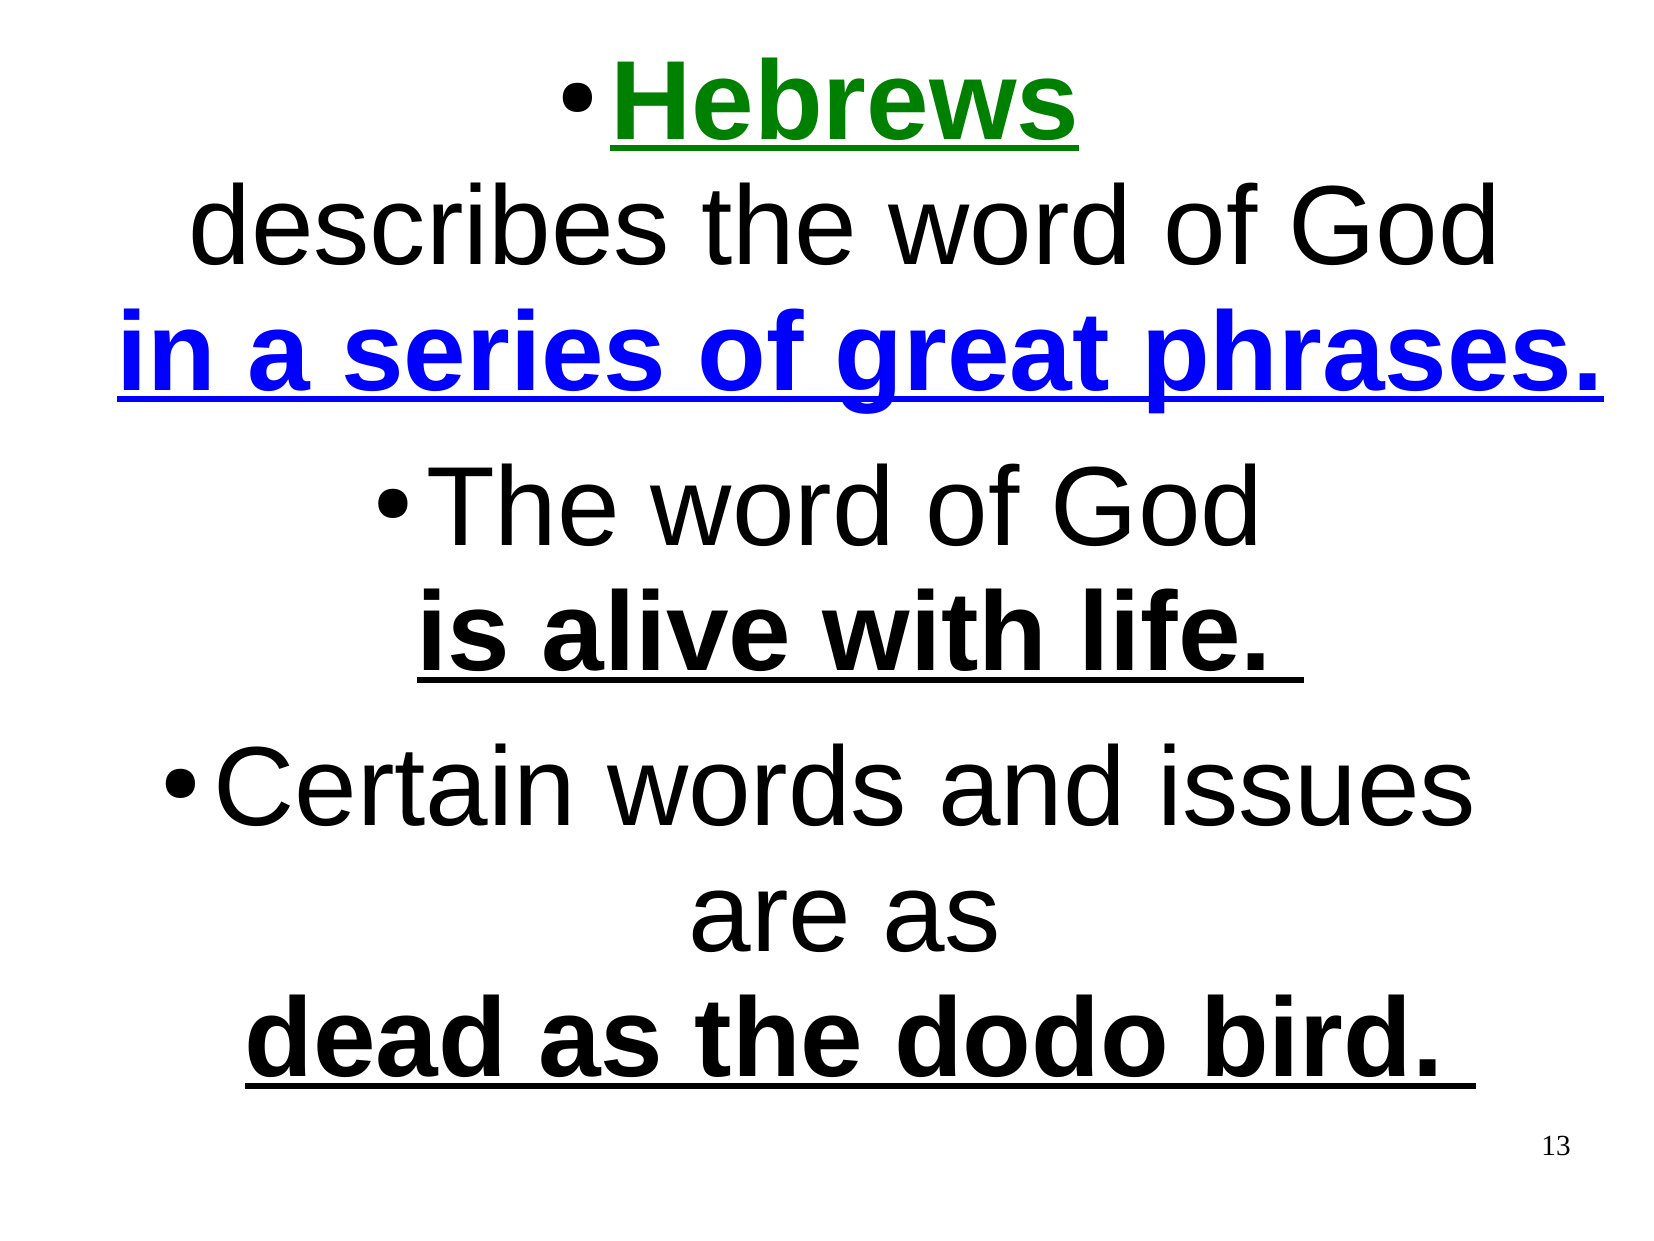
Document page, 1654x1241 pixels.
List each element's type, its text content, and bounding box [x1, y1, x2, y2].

list Hebrews describes the word of God in a series of great phrases. The word of God is alive with life. Certain words and issues are as dead as the dodo bird. [37, 37, 1613, 1238]
